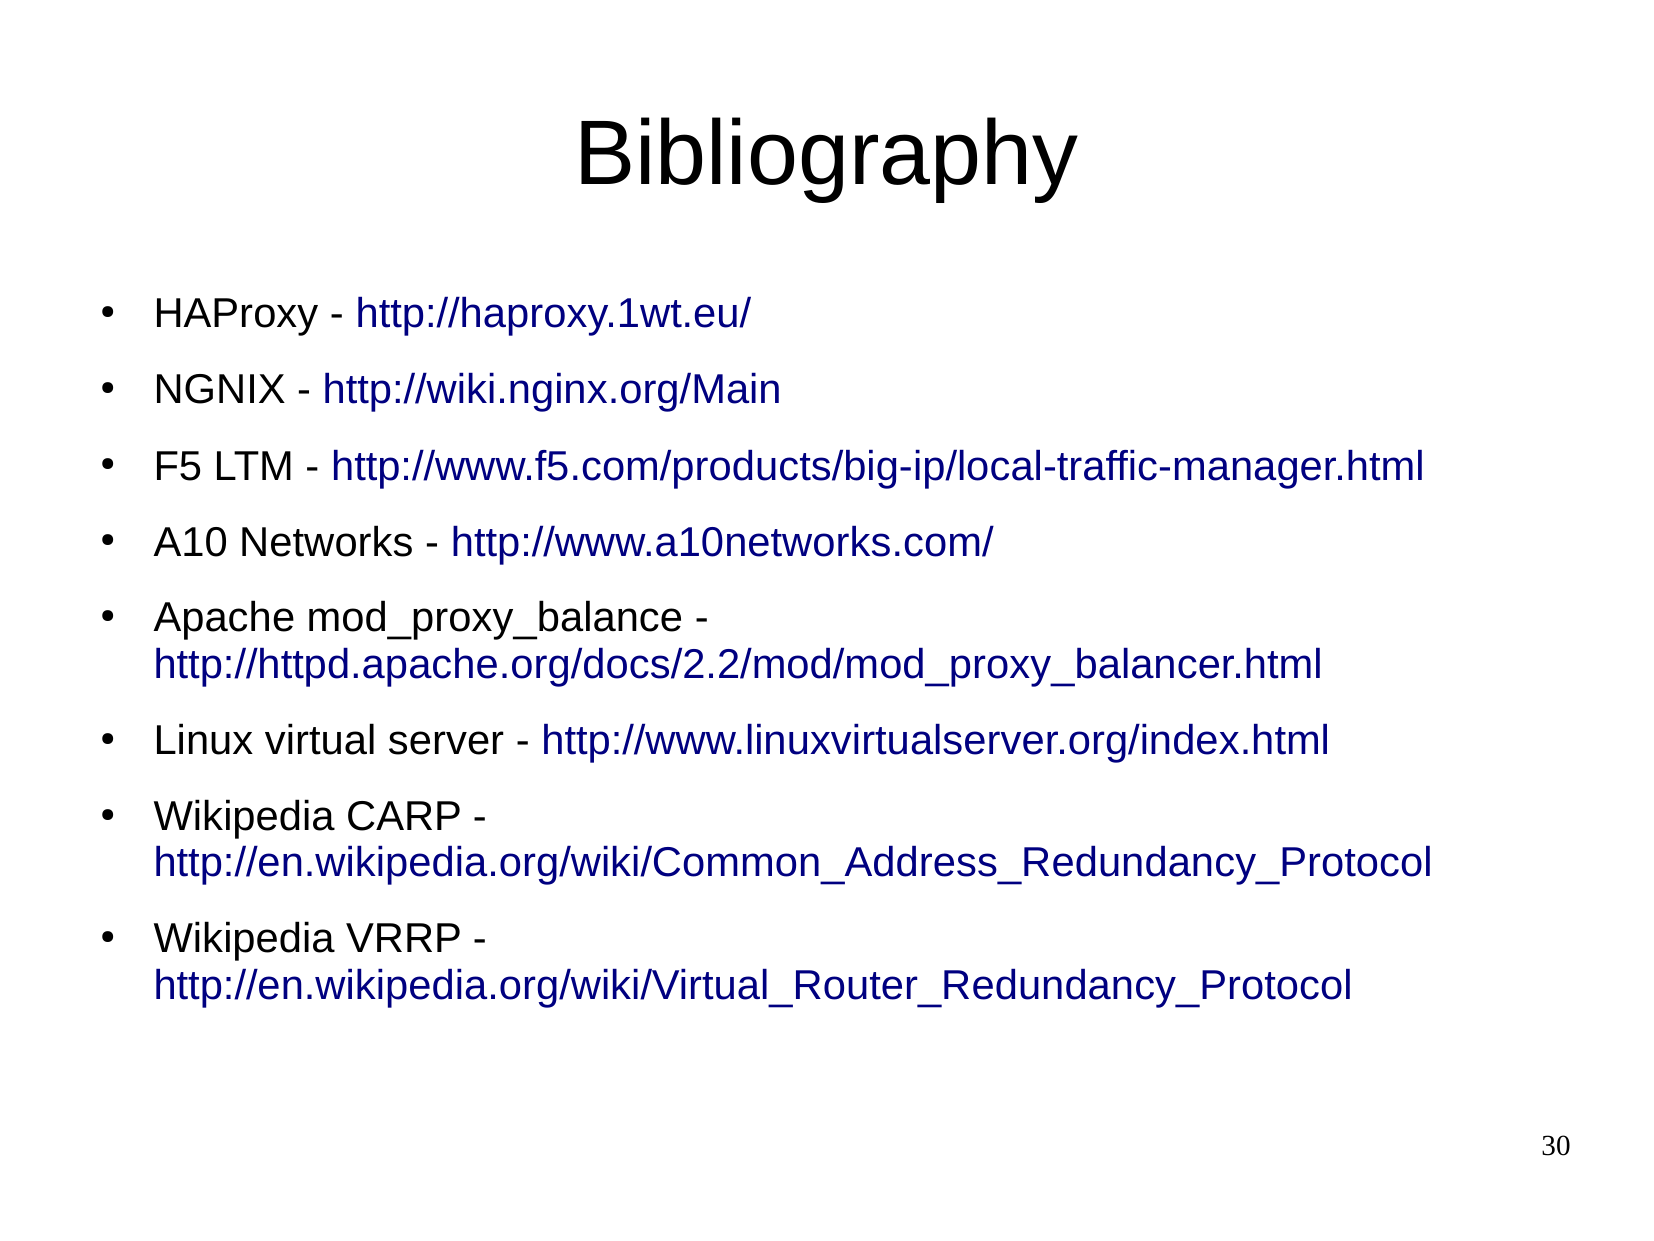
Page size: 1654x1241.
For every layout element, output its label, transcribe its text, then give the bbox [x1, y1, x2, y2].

title Bibliography [82, 49, 1571, 257]
list HAProxy - http://haproxy.1wt.eu/ NGNIX - http://wiki.nginx.org/Main F5 LTM - http://www.f5.com/products/big-ip/local-traffic-manager.html A10 Networks - http://www.a10networks.com/ Apache mod_proxy_balance - http://httpd.apache.org/docs/2.2/mod/mod_proxy_balancer.html Linux virtual server - http://www.linuxvirtualserver.org/index.html Wikipedia CARP - http://en.wikipedia.org/wiki/Common_Address_Redundancy_Protocol Wikipedia VRRP - http://en.wikipedia.org/wiki/Virtual_Router_Redundancy_Protocol [82, 290, 1571, 1109]
